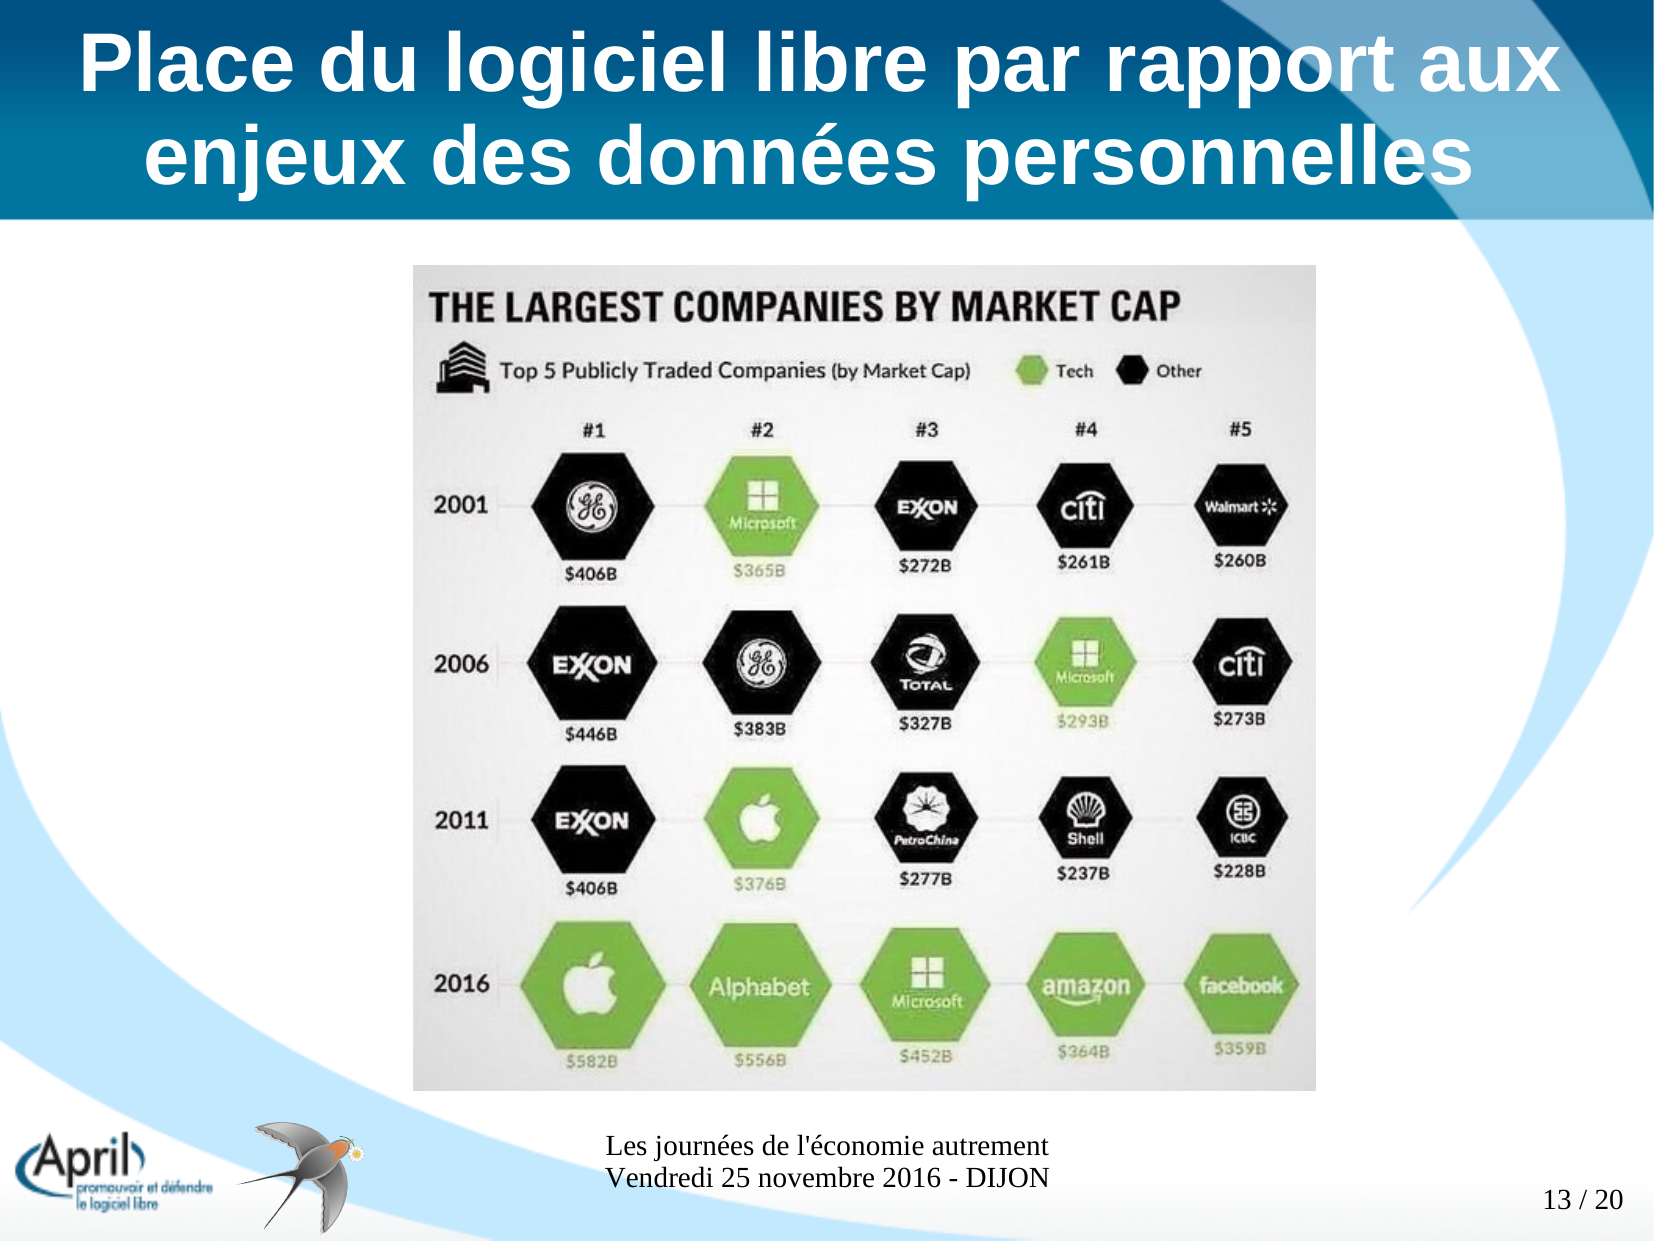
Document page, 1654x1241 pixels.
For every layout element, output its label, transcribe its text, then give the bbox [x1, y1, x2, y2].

picture [0, 0, 1654, 1241]
title Place du logiciel libre par rapport aux enjeux des données personnelles [76, 5, 1565, 213]
